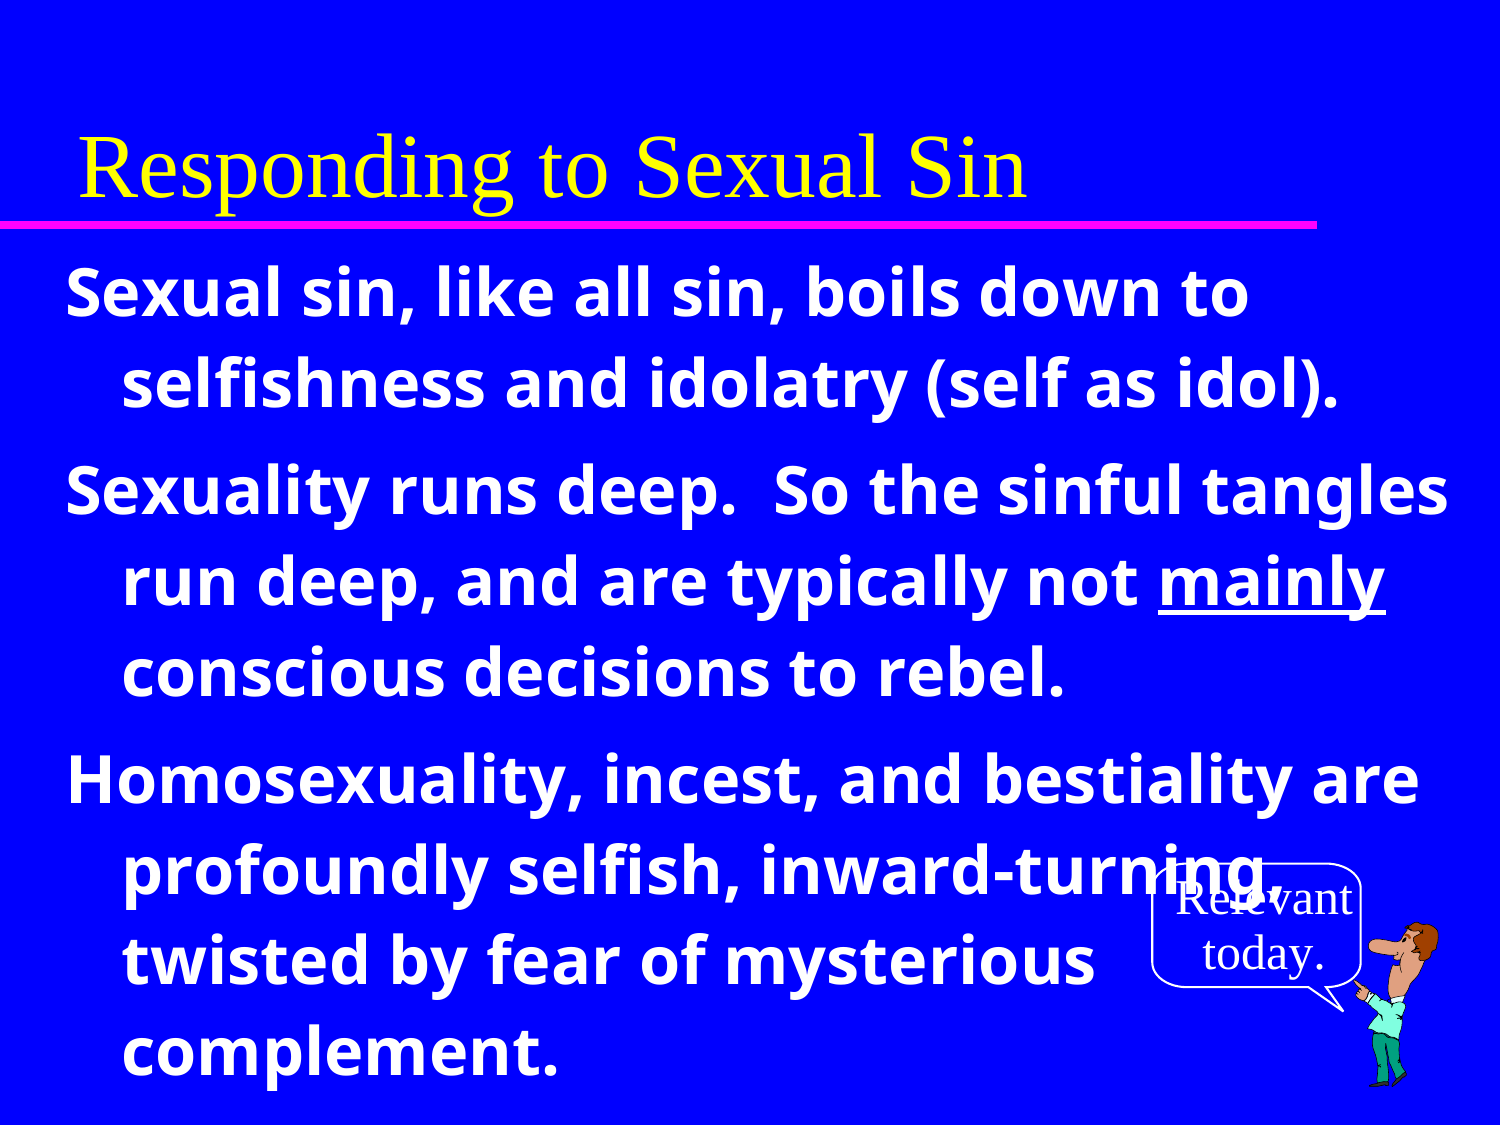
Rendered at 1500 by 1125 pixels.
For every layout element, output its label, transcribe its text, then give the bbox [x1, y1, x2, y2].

list Sexual sin, like all sin, boils down to selfishness and idolatry (self as idol). Sexuality runs deep. So the sinful tangles run deep, and are typically not mainly conscious decisions to rebel. Homosexuality, incest, and bestiality are profoundly selfish, inward-turning, twisted by fear of mysterious complement. Christ delivers from bondage to self. [49, 237, 1500, 1125]
chart [1352, 921, 1440, 1088]
title Responding to Sexual Sin [62, 43, 1338, 225]
text_box Relevant today. [1152, 863, 1361, 1012]
